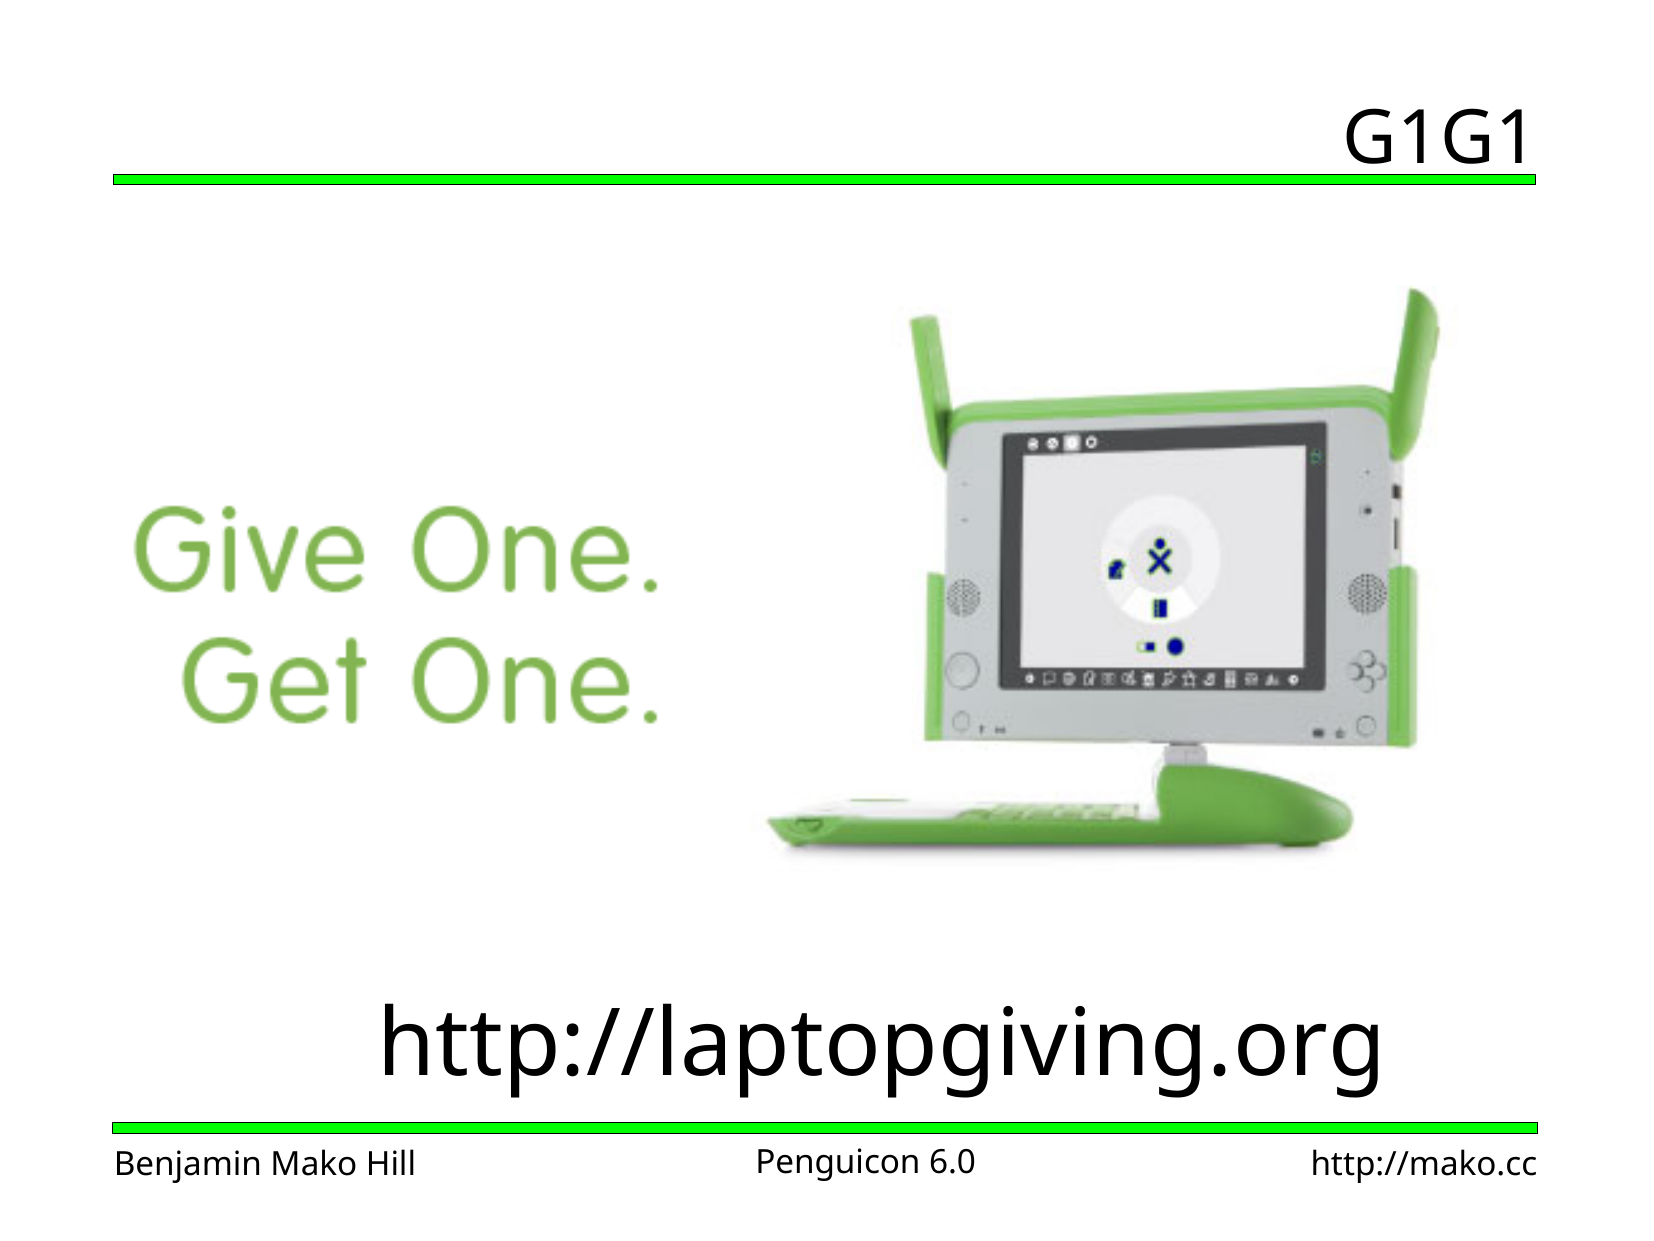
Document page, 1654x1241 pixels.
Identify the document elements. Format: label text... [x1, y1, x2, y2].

text_box http://laptopgiving.org [377, 975, 1276, 1069]
picture [112, 262, 1501, 878]
title G1G1 [125, 70, 1538, 198]
